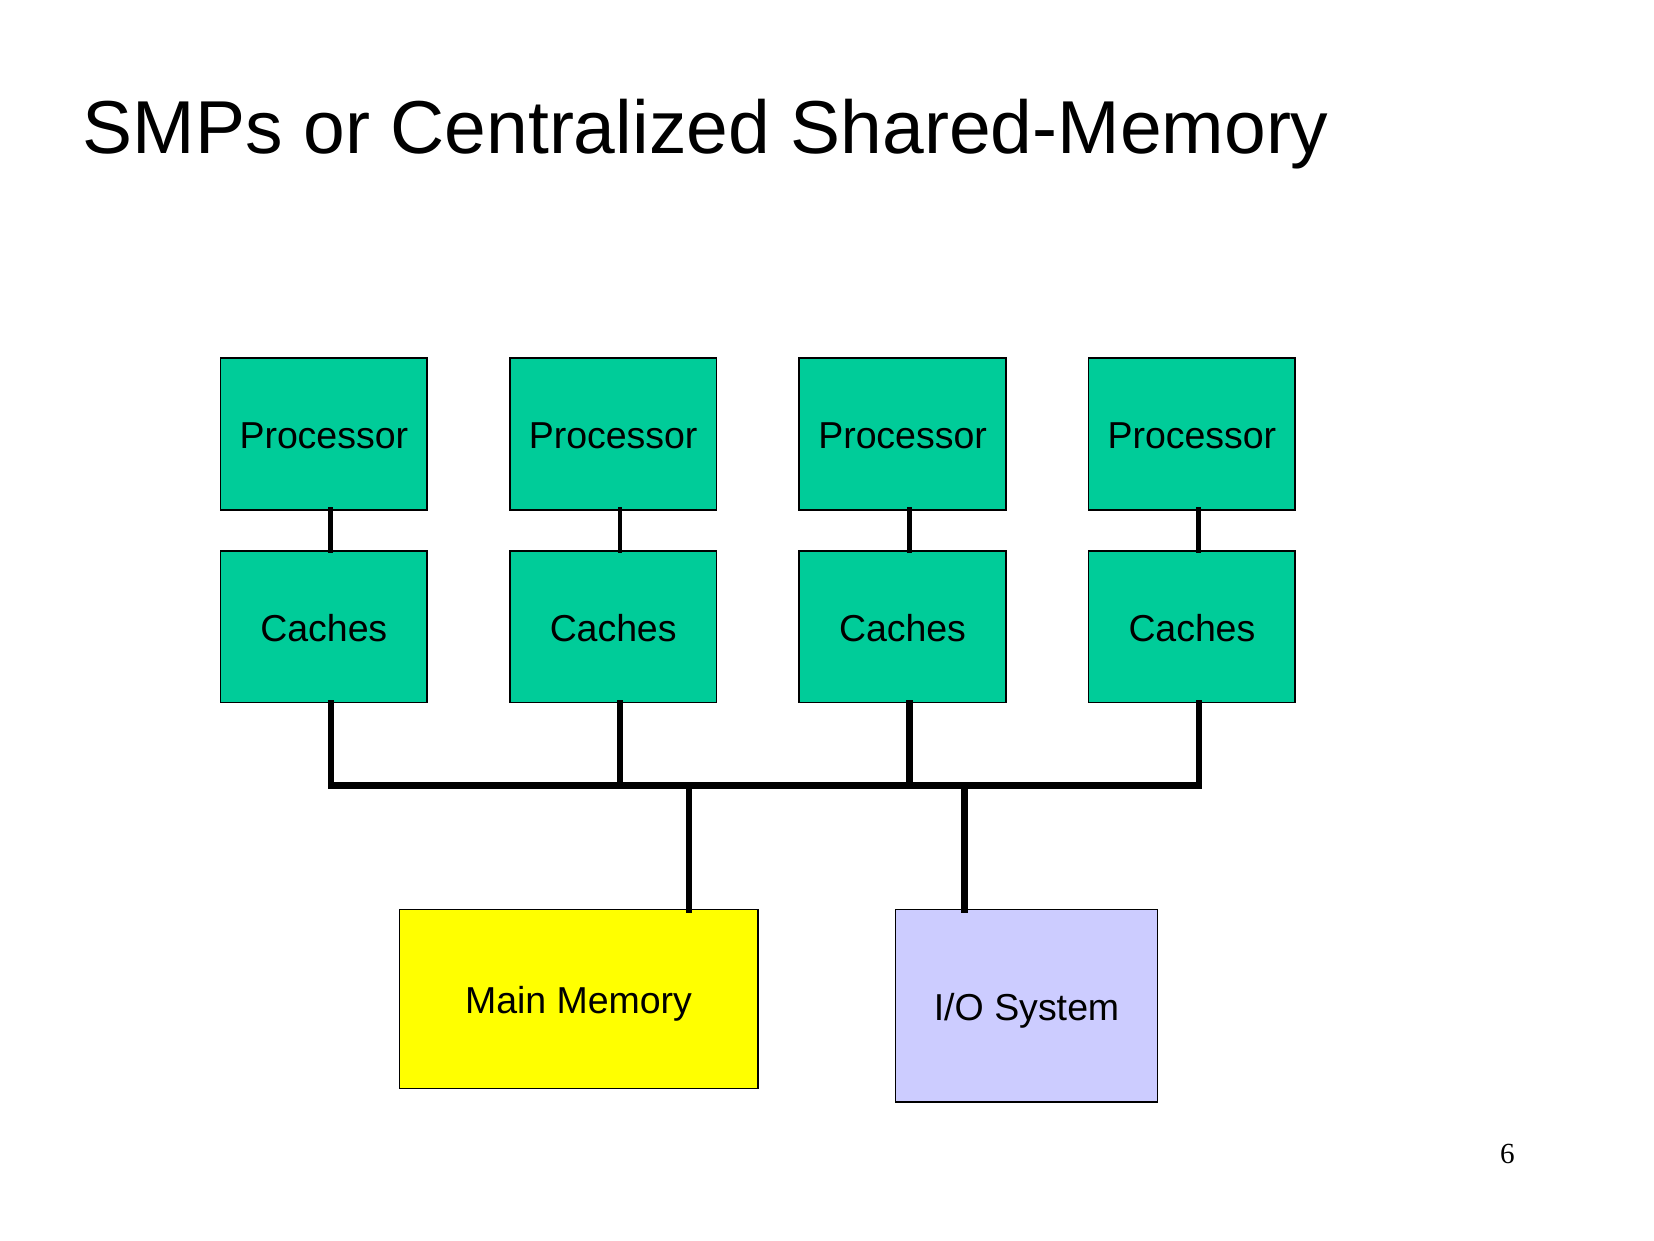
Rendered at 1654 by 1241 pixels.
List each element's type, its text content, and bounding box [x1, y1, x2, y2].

text_box Main Memory [399, 909, 758, 1089]
text_box Caches [220, 551, 428, 703]
text_box <number> [1185, 1129, 1530, 1213]
text_box Processor [1088, 358, 1296, 510]
text_box Processor [220, 358, 428, 510]
text_box Processor [509, 358, 717, 510]
text_box Processor [799, 358, 1006, 510]
text_box Caches [799, 551, 1006, 703]
text_box I/O System [895, 909, 1158, 1103]
text_box Caches [509, 551, 717, 703]
text_box Caches [1088, 551, 1296, 703]
text_box SMPs or Centralized Shared-Memory [67, 71, 1345, 177]
